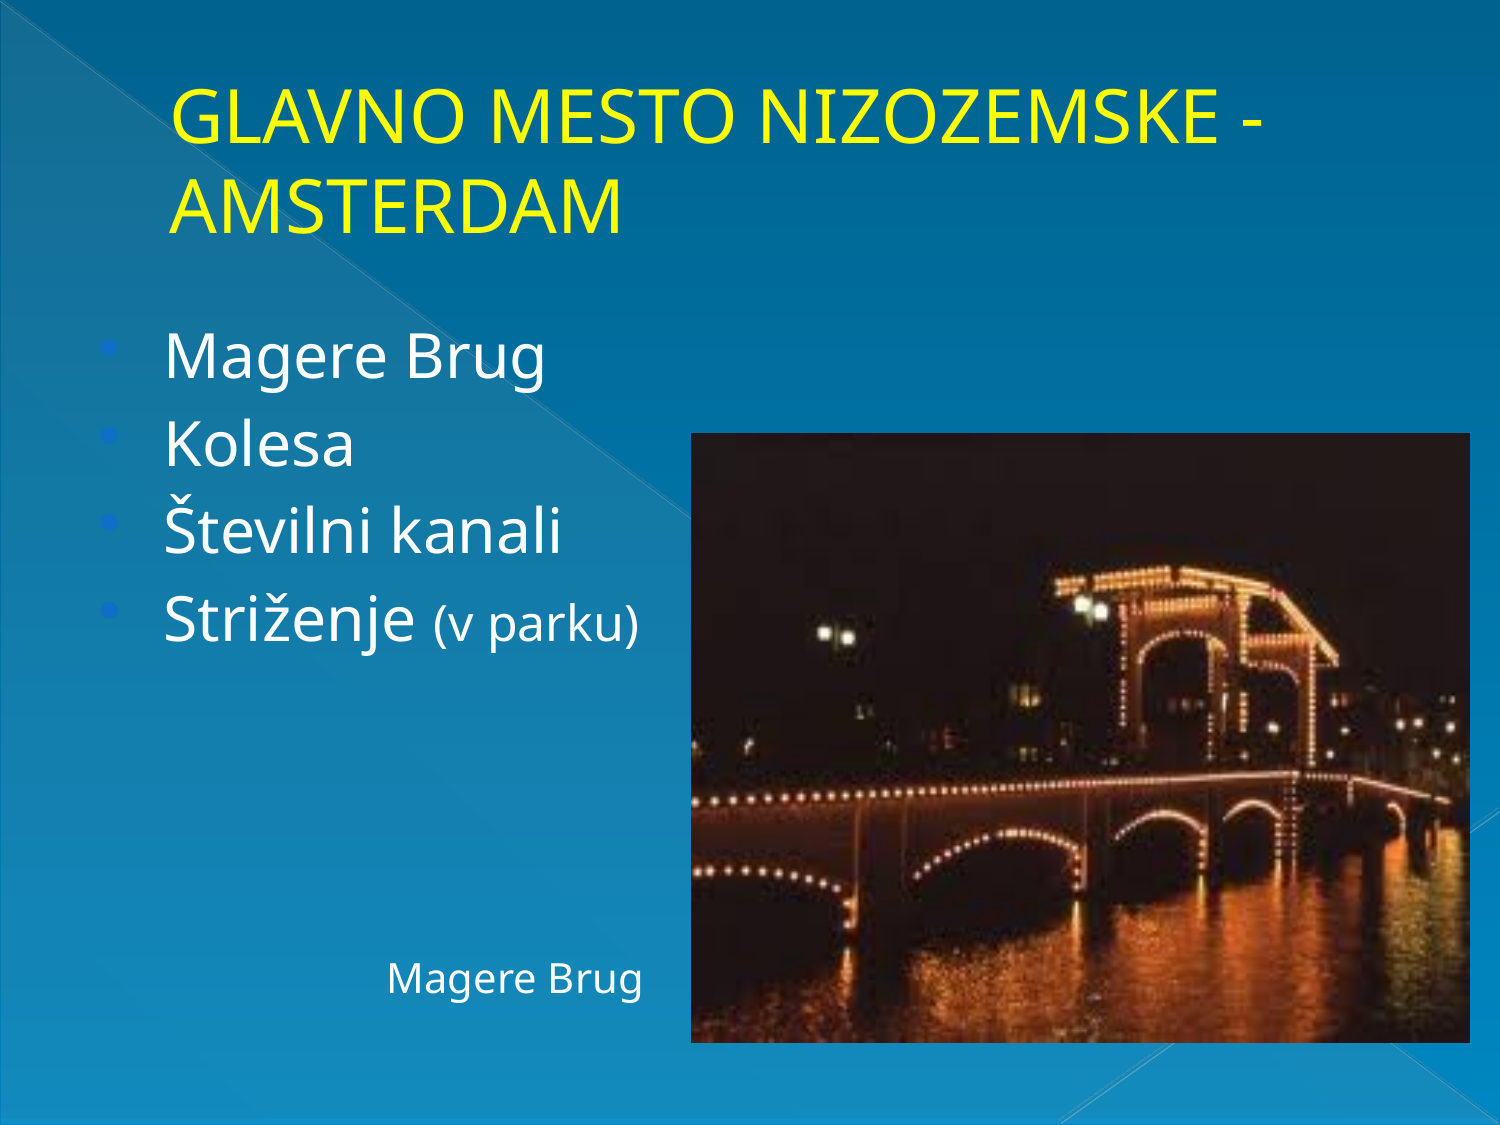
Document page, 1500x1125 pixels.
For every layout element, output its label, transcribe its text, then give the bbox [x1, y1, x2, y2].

title GLAVNO MESTO NIZOZEMSKE - AMSTERDAM [75, 43, 1425, 274]
list Magere Brug Kolesa Številni kanali Striženje (v parku) Magere Brug [75, 308, 1425, 1059]
picture [691, 434, 1469, 1043]
